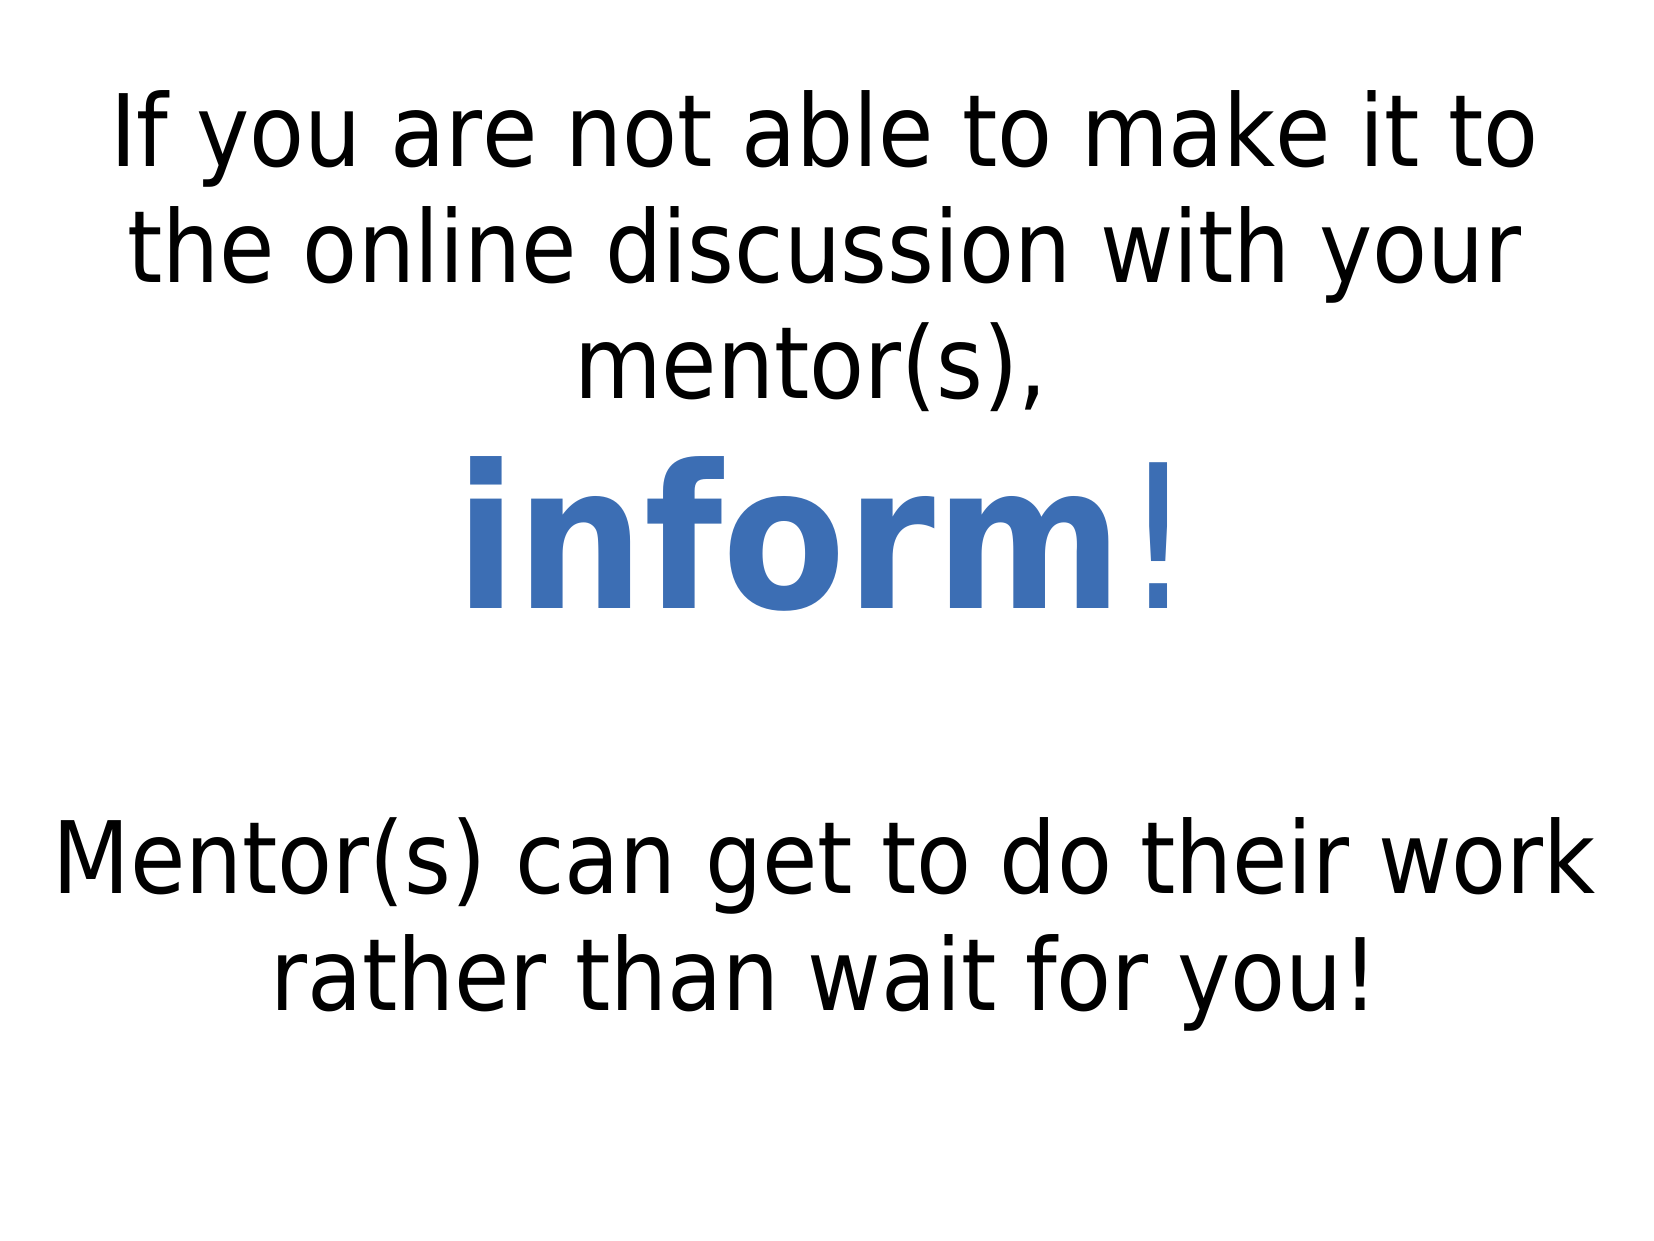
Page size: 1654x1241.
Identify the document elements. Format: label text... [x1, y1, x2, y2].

text_box If you are not able to make it to the online discussion with your mentor(s), inform! Mentor(s) can get to do their work rather than wait for you! [37, 66, 1613, 1163]
